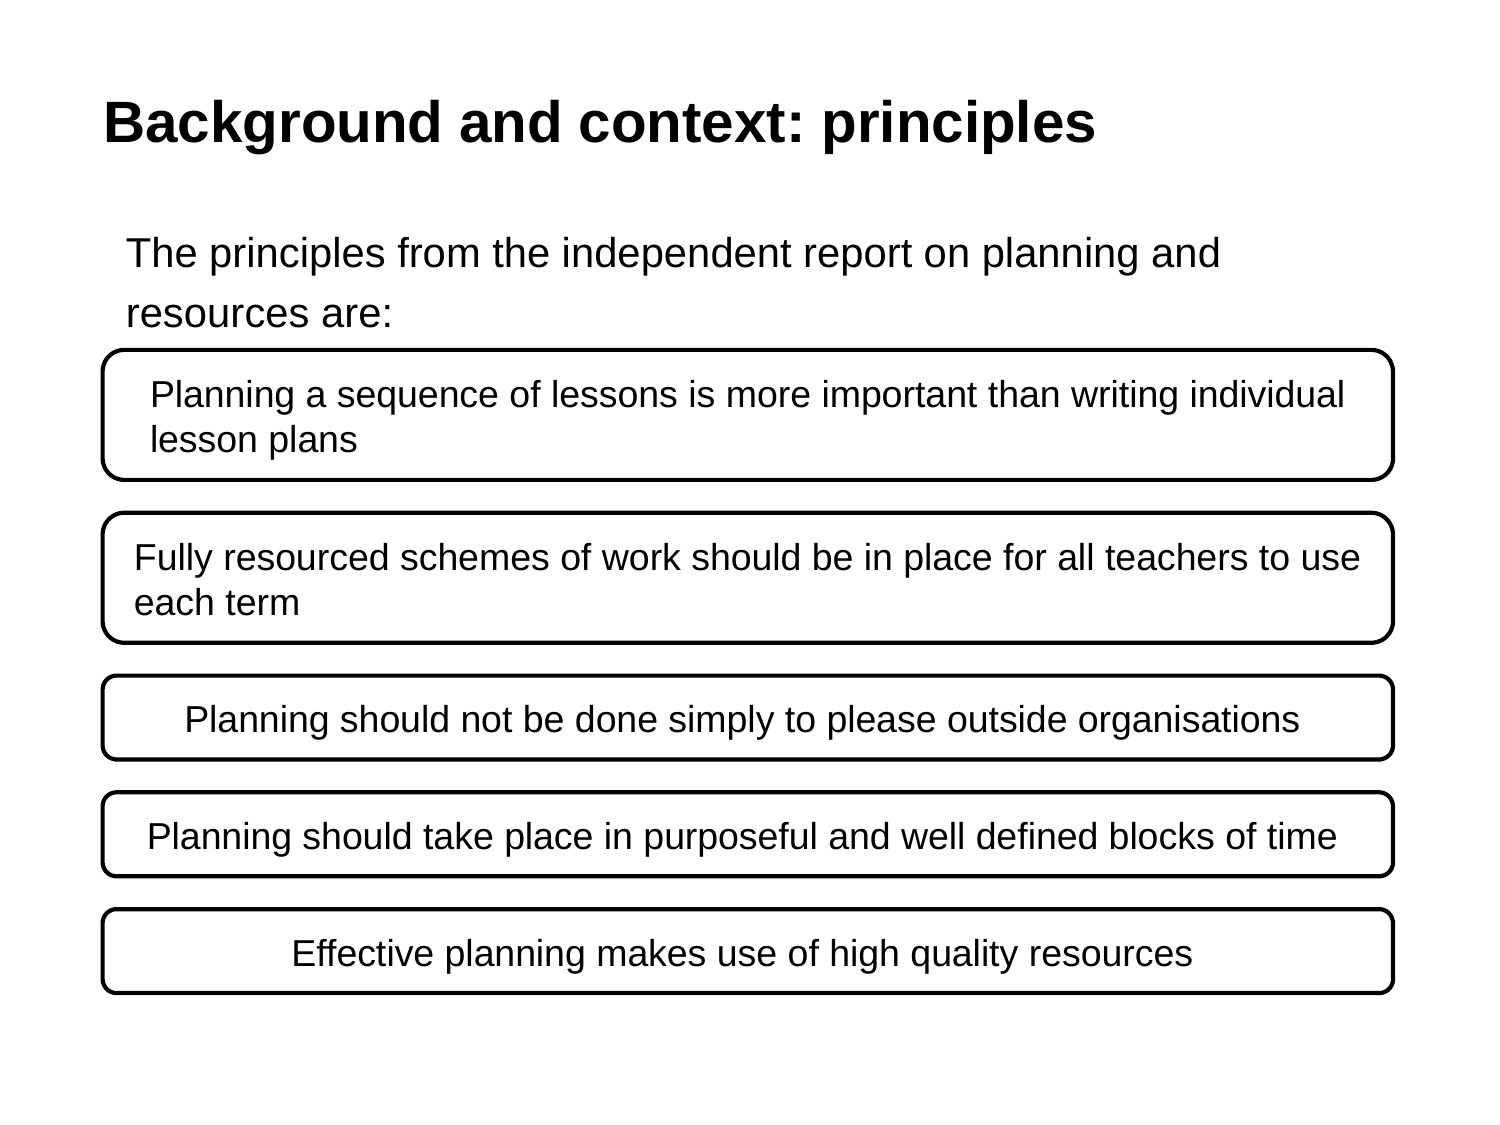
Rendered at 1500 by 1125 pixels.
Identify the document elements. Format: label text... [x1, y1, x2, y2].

text_box Planning should not be done simply to please outside organisations [102, 675, 1394, 760]
text_box Fully resourced schemes of work should be in place for all teachers to use each term [102, 512, 1394, 643]
text_box Planning a sequence of lessons is more important than writing individual lesson plans [102, 349, 1394, 480]
text_box Effective planning makes use of high quality resources [102, 909, 1394, 994]
list The principles from the independent report on planning and resources are: [110, 208, 1387, 350]
title Background and context: principles [88, 66, 1365, 173]
text_box Planning should take place in purposeful and well defined blocks of time [102, 792, 1394, 877]
